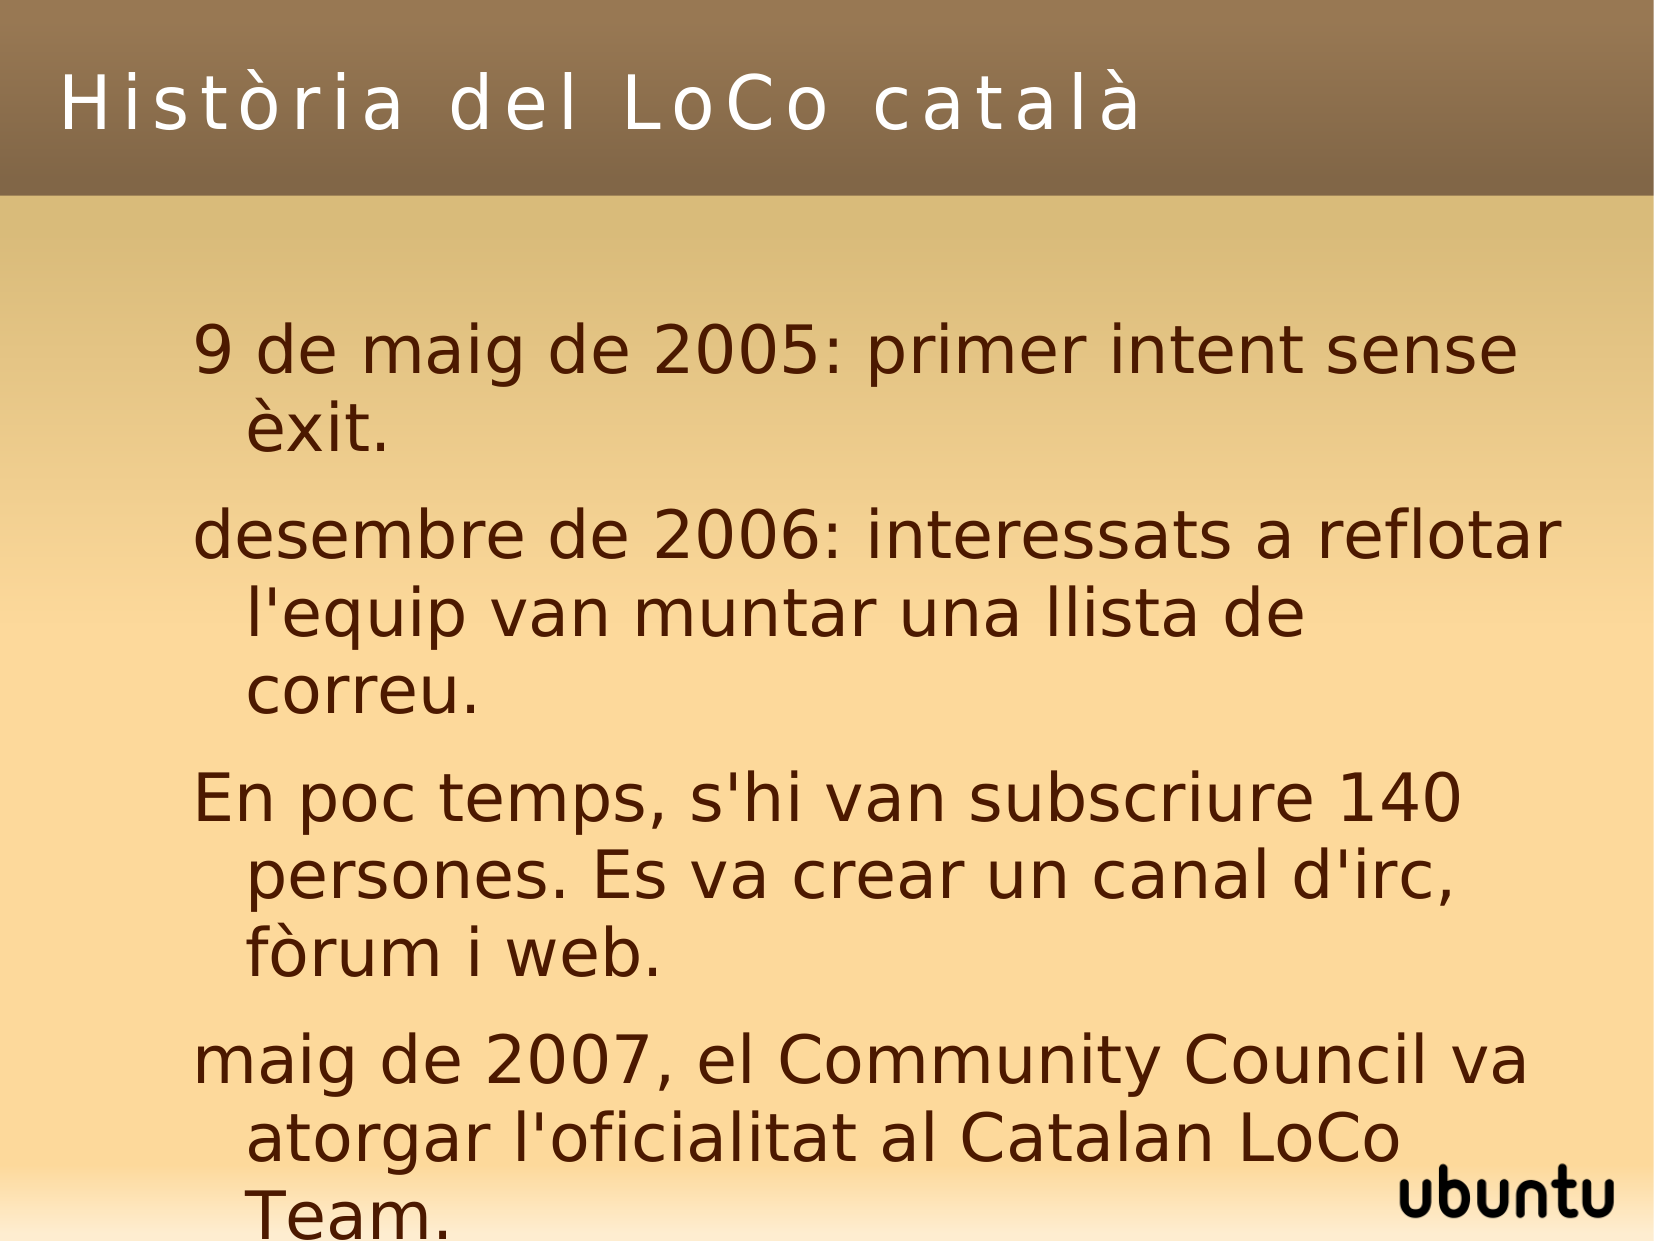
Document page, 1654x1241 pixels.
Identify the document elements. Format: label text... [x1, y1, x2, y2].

title Història del LoCo català [59, 29, 1595, 178]
list 9 de maig de 2005: primer intent sense èxit. desembre de 2006: interessats a reflotar l'equip van muntar una llista de correu. En poc temps, s'hi van subscriure 140 persones. Es va crear un canal d'irc, fòrum i web. maig de 2007, el Community Council va atorgar l'oficialitat al Catalan LoCo Team. [174, 311, 1565, 1093]
picture [0, 0, 1654, 1241]
